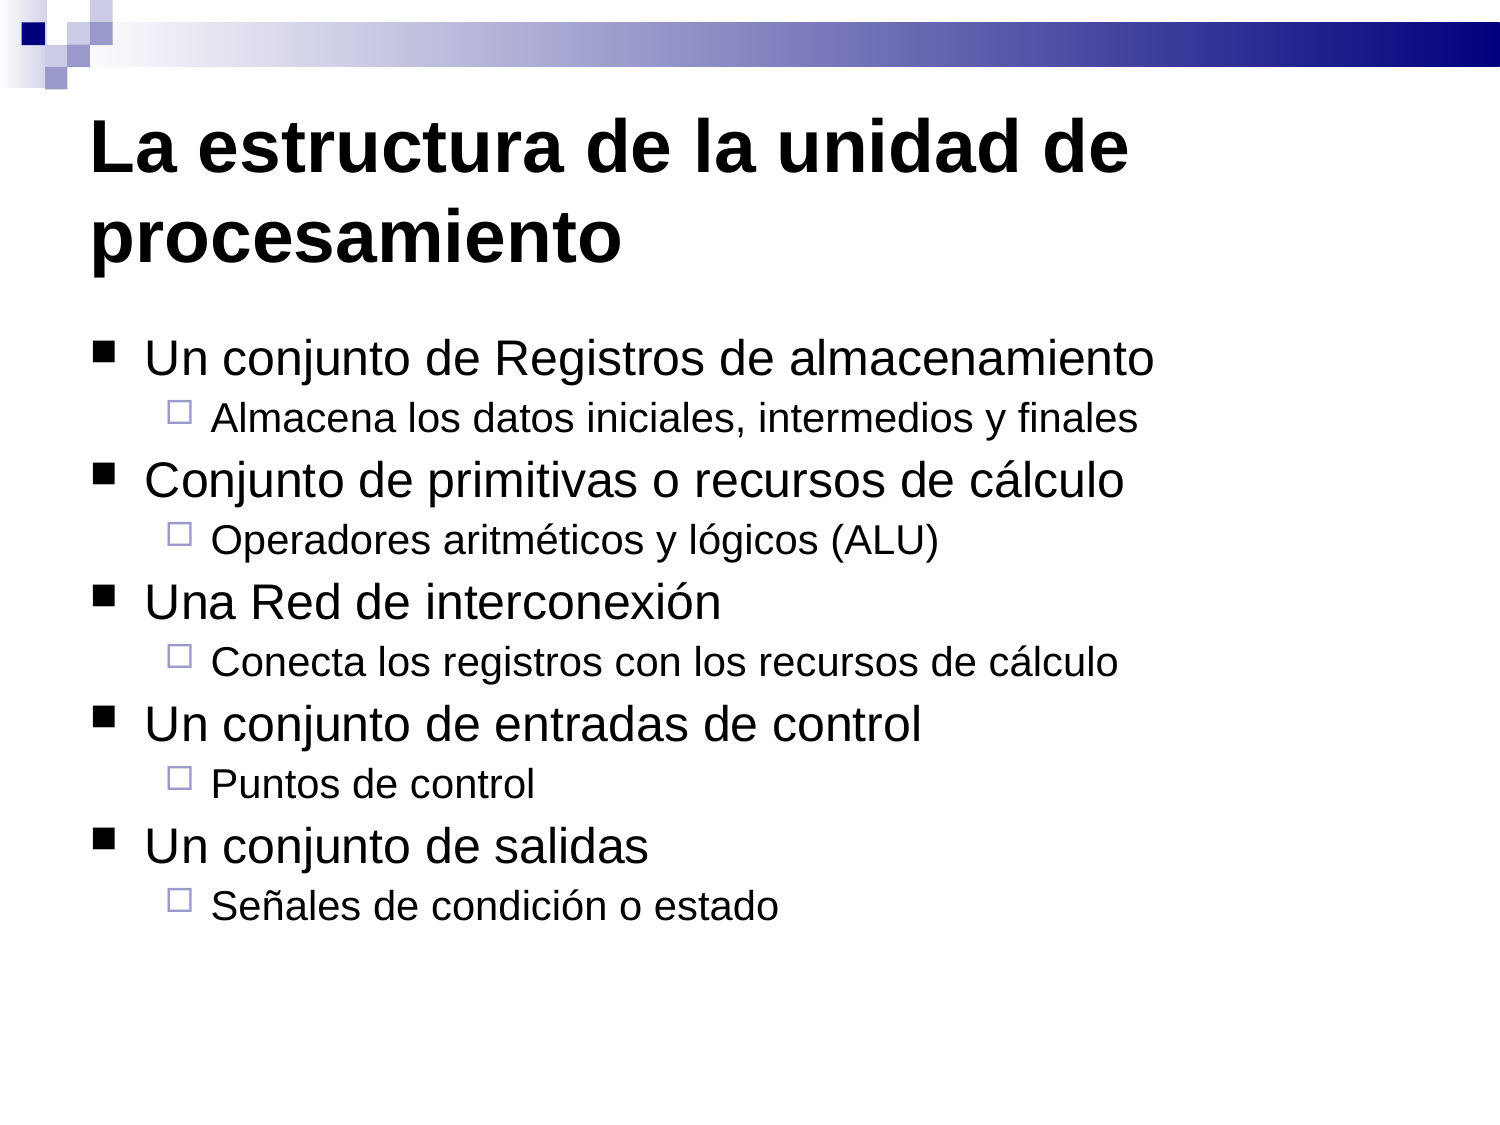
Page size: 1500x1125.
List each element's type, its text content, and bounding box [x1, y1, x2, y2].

title La estructura de la unidad de procesamiento [75, 75, 1426, 301]
list Un conjunto de Registros de almacenamiento Almacena los datos iniciales, intermedios y finales Conjunto de primitivas o recursos de cálculo Operadores aritméticos y lógicos (ALU)‏ Una Red de interconexión Conecta los registros con los recursos de cálculo Un conjunto de entradas de control Puntos de control Un conjunto de salidas Señales de condición o estado [75, 324, 1426, 963]
